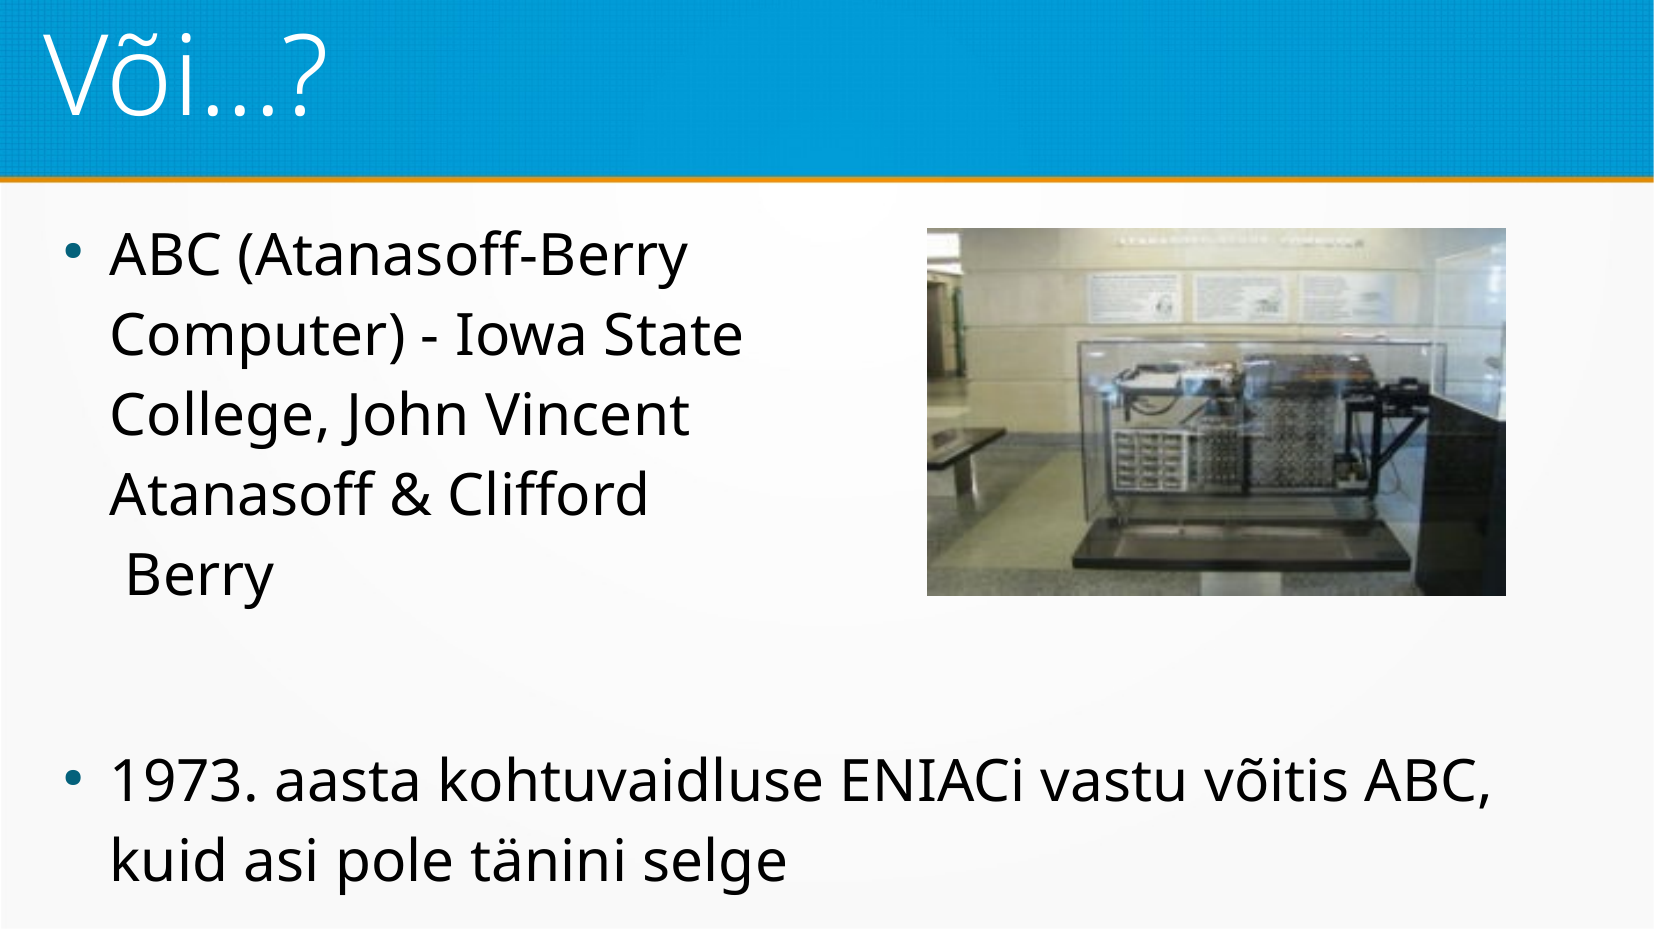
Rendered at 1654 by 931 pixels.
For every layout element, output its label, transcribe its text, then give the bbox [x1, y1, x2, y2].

picture [0, 175, 1654, 931]
title Või...? [43, 0, 1619, 149]
list ABC (Atanasoff-Berry Computer) - Iowa State College, John Vincent Atanasoff & Clifford Berry 1973. aasta kohtuvaidluse ENIACi vastu võitis ABC, kuid asi pole tänini selge [47, 212, 1607, 902]
